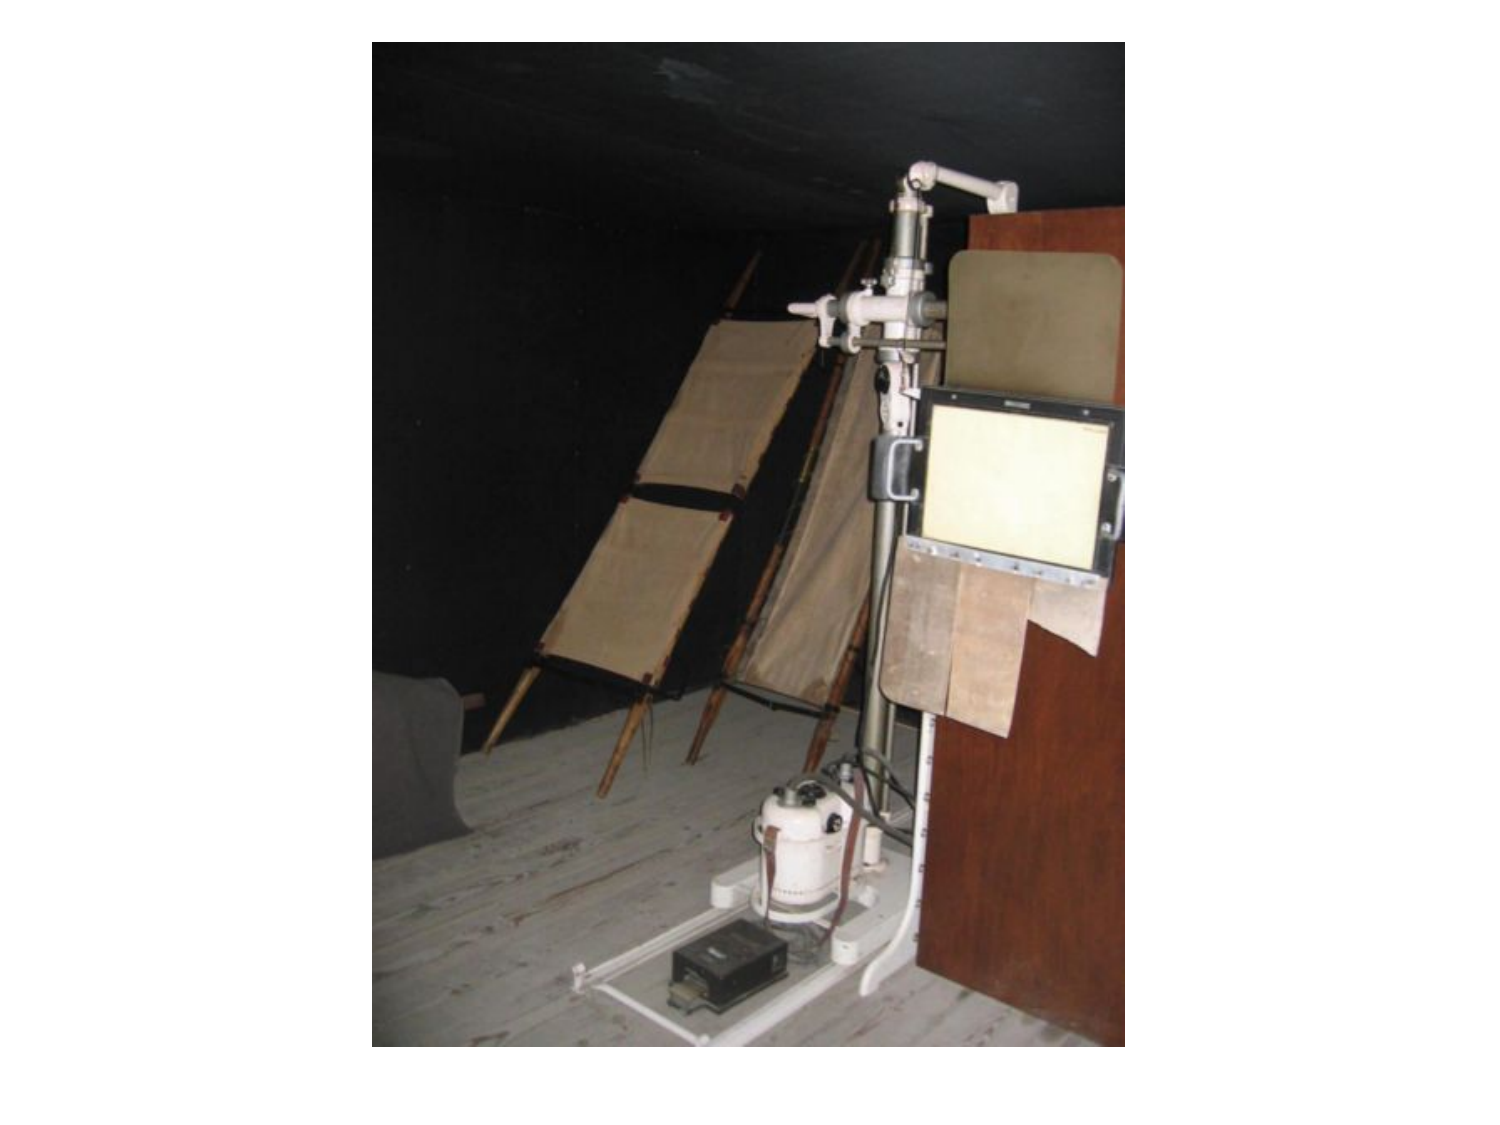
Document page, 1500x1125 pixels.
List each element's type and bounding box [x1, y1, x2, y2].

picture [372, 42, 1125, 1047]
